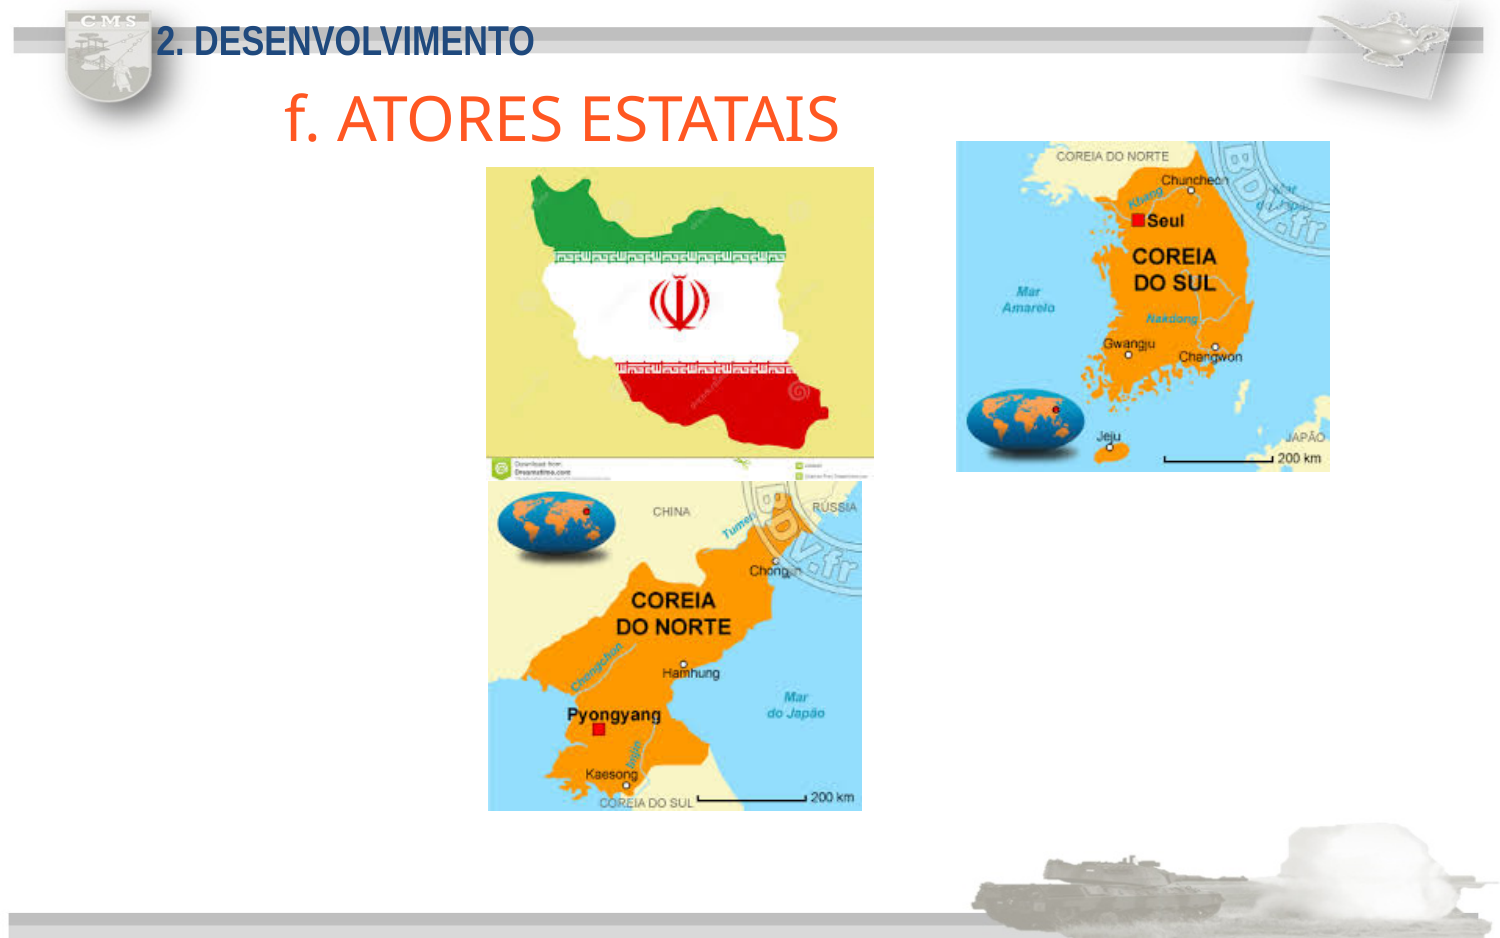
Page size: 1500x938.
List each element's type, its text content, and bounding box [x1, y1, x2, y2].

text_box 2. DESENVOLVIMENTO [141, 6, 1483, 72]
text_box f. ATORES ESTATAIS [270, 71, 961, 160]
picture [0, 0, 1500, 938]
